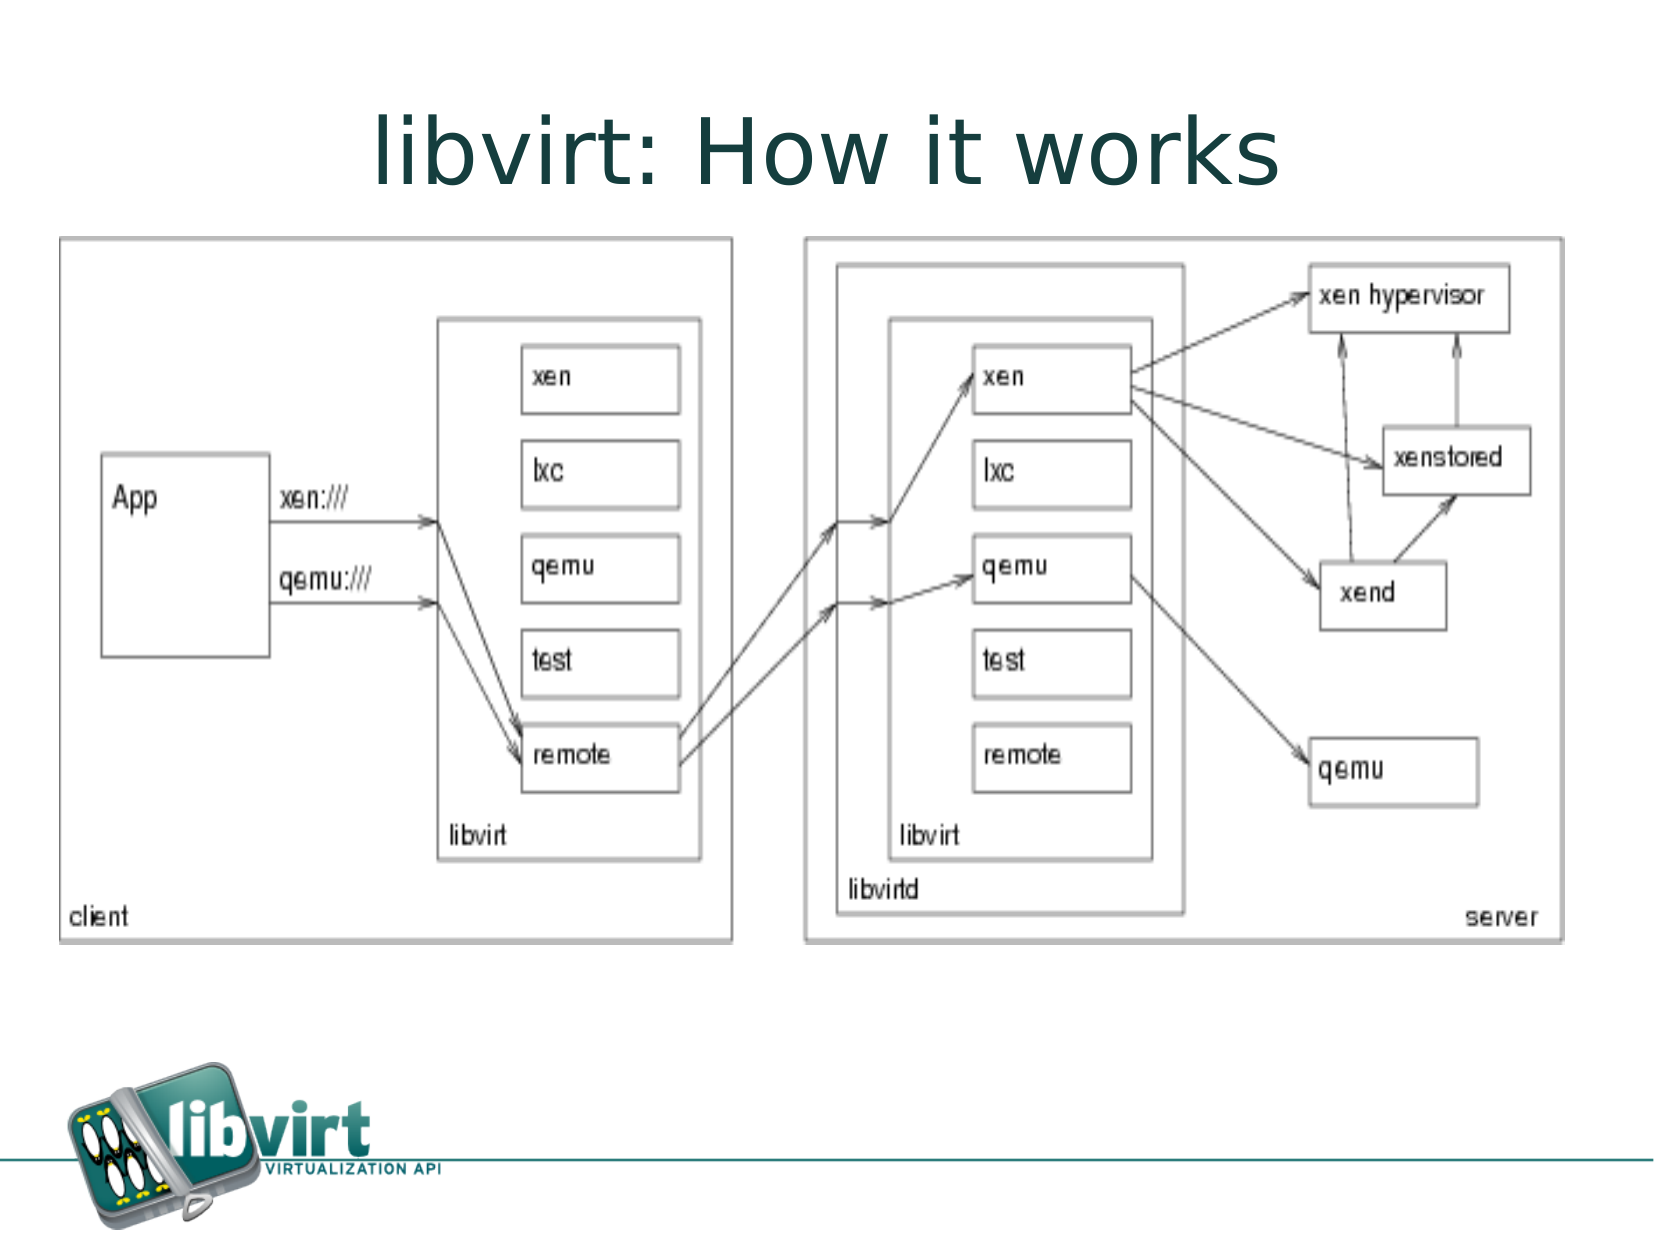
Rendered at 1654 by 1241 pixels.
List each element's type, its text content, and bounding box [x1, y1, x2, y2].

title libvirt: How it works [82, 49, 1571, 257]
picture [0, 1062, 1654, 1230]
picture [59, 236, 1565, 945]
